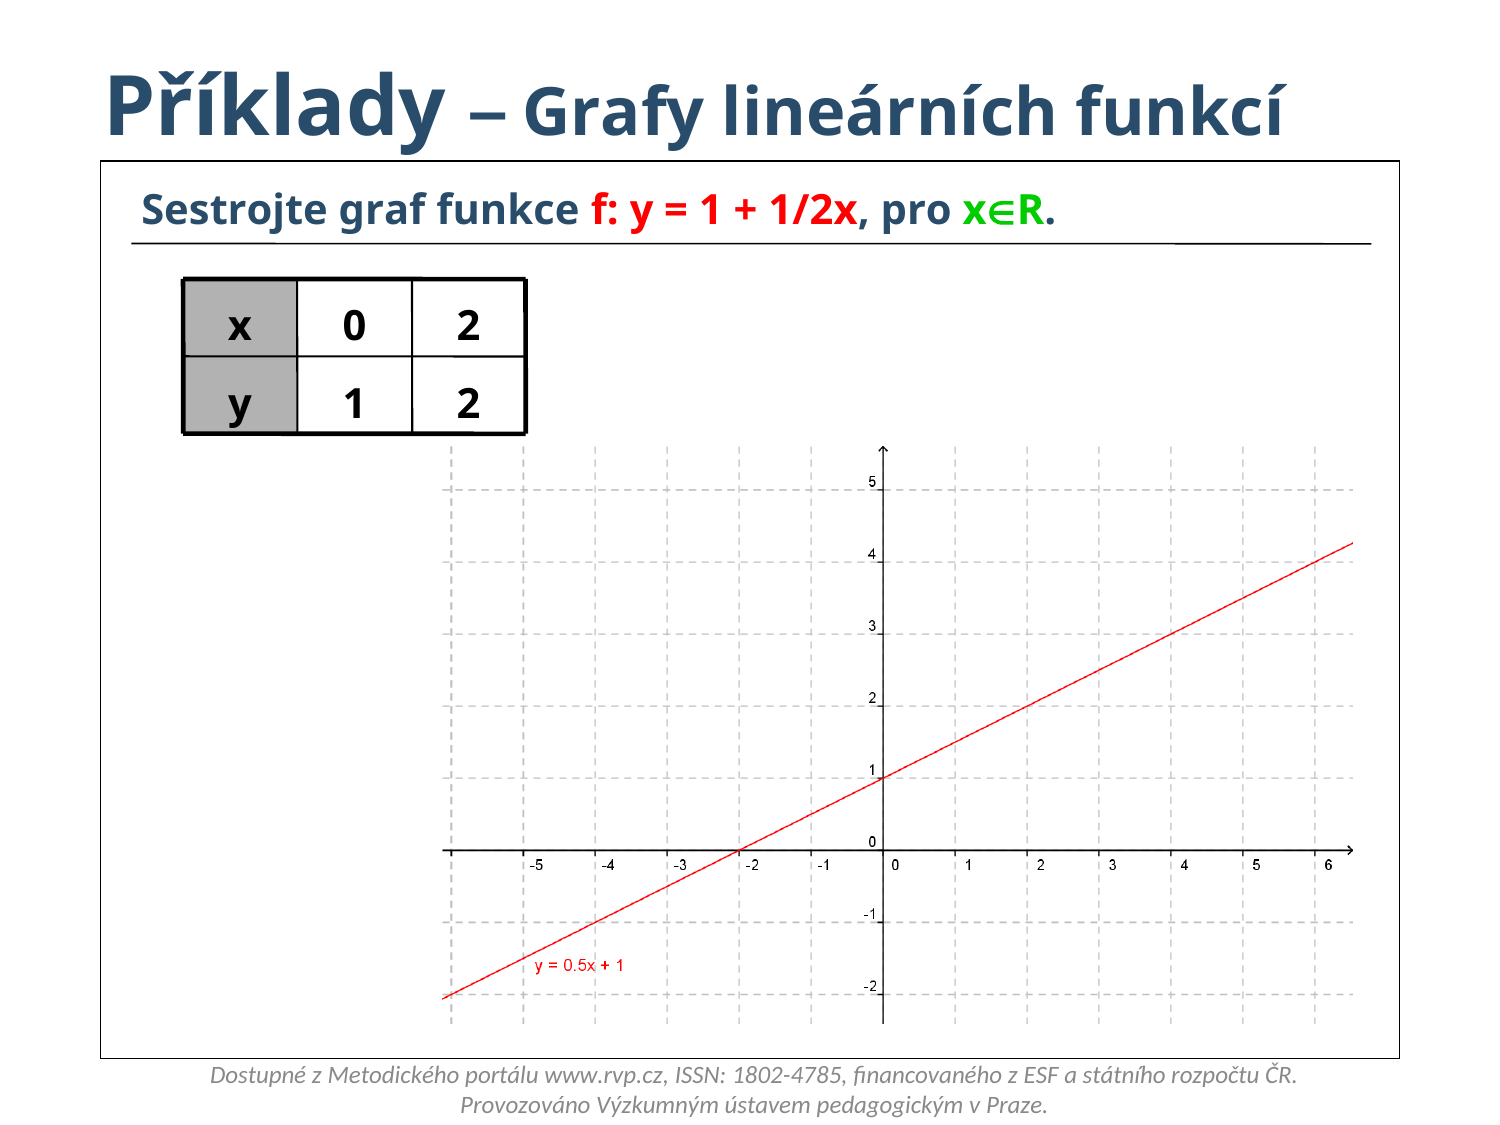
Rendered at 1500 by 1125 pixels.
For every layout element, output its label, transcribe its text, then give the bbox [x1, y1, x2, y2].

text_box [100, 190, 1400, 1059]
text_box 1 [299, 358, 411, 431]
text_box Sestrojte graf funkce f: y = 1 + 1/2x, pro xR. [126, 160, 1367, 256]
text_box x [186, 282, 296, 355]
text_box 2 [414, 358, 523, 431]
title Příklady – Grafy lineárních funkcí [88, 39, 1414, 190]
text_box y [186, 358, 296, 431]
picture [442, 446, 1353, 1024]
text_box 2 [414, 282, 523, 355]
text_box 0 [299, 282, 411, 355]
